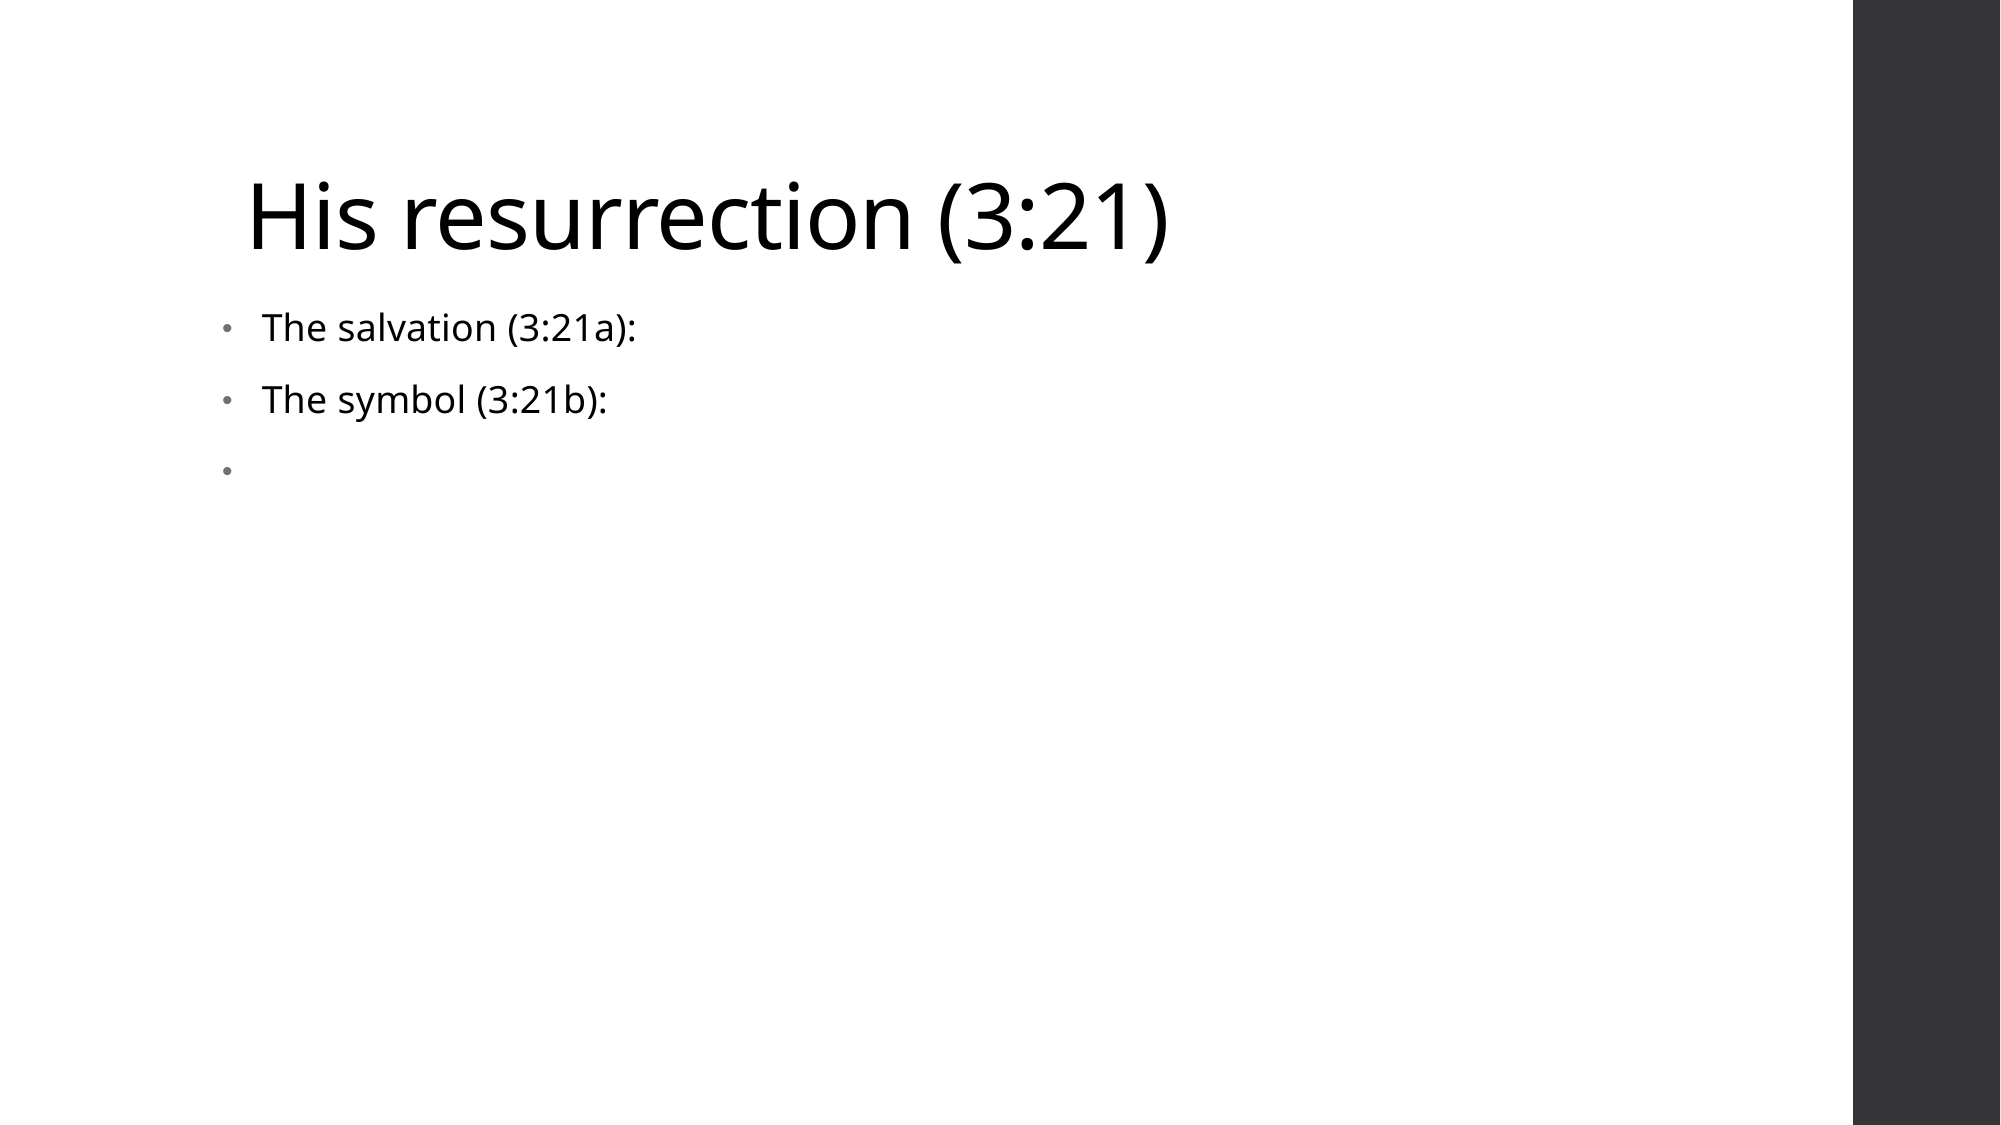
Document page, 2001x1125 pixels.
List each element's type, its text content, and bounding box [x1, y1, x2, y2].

list The salvation (3:21a): The symbol (3:21b): [206, 299, 1617, 1014]
title His resurrection (3:21) [206, 60, 1797, 278]
